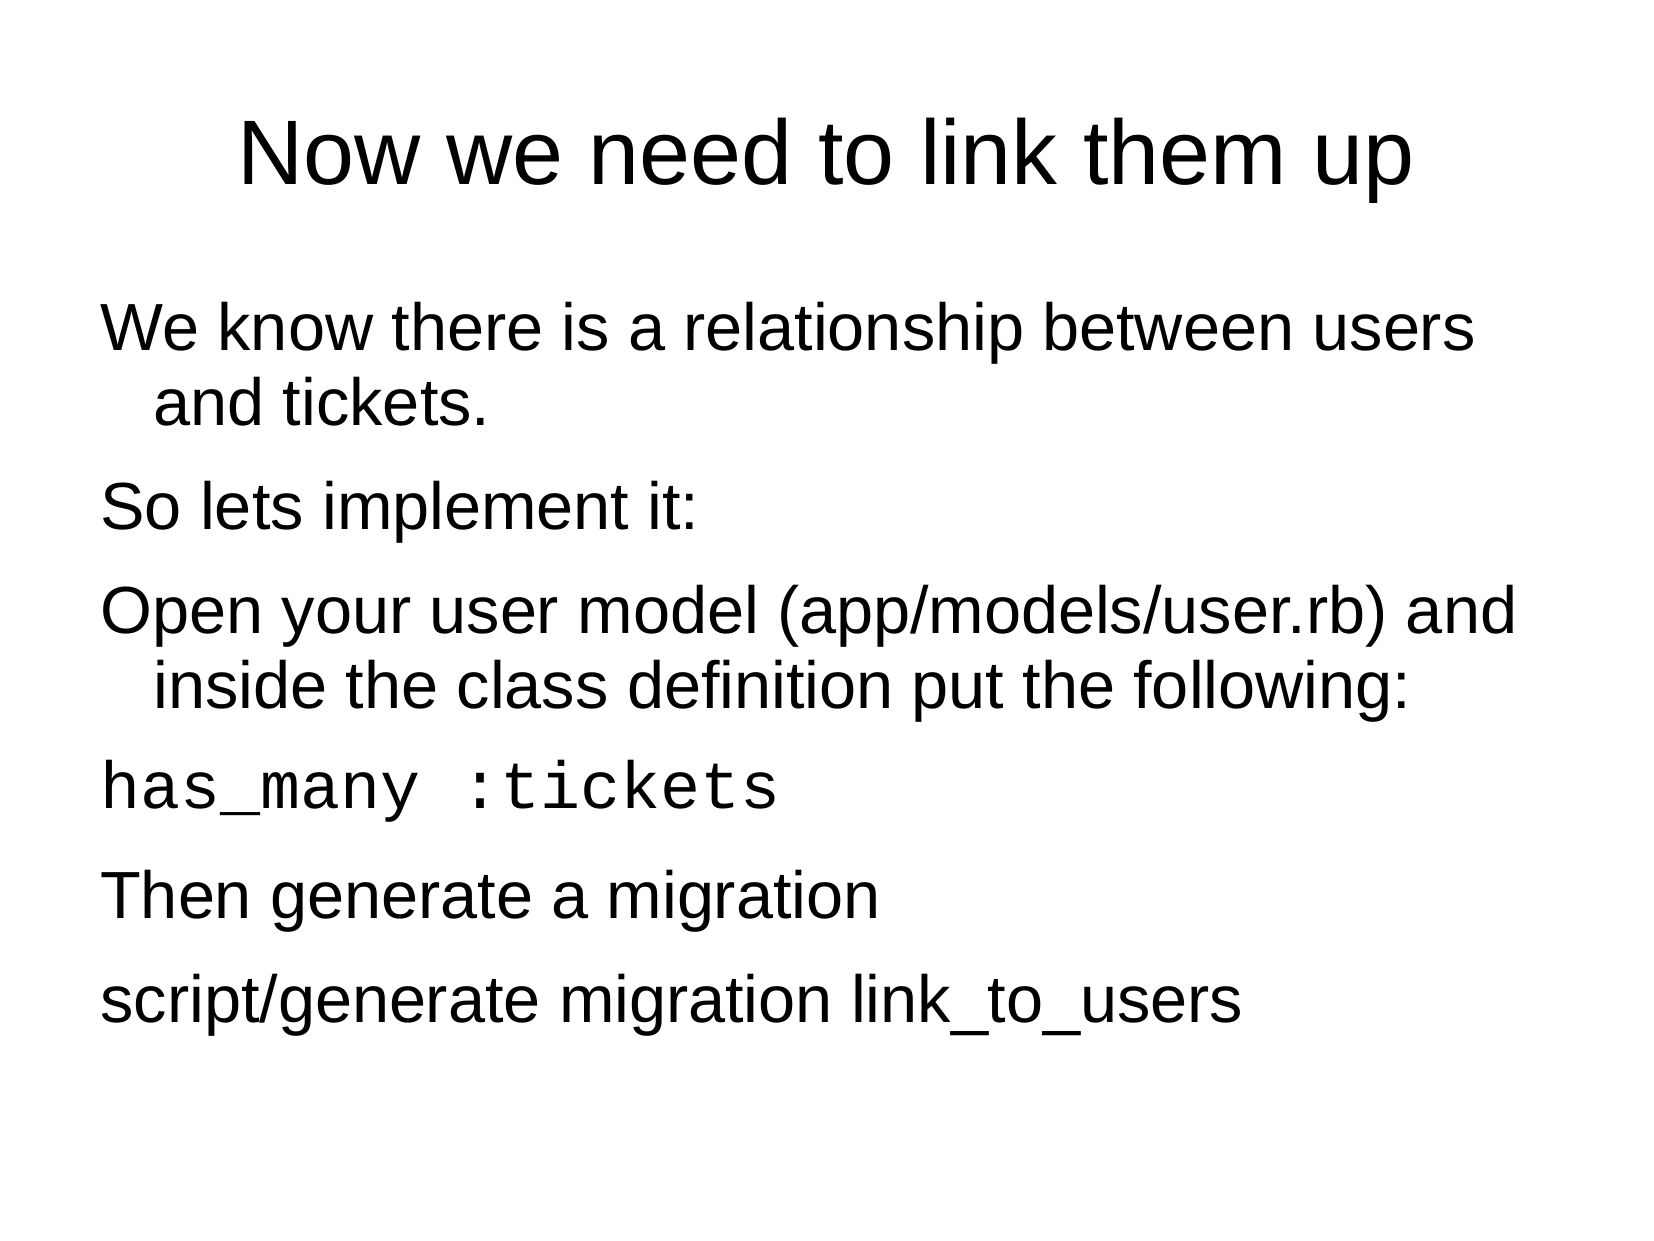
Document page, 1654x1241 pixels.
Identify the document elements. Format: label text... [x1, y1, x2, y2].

list We know there is a relationship between users and tickets. So lets implement it: Open your user model (app/models/user.rb) and inside the class definition put the following: has_many :tickets Then generate a migration script/generate migration link_to_users [82, 290, 1571, 1094]
title Now we need to link them up [82, 56, 1571, 250]
